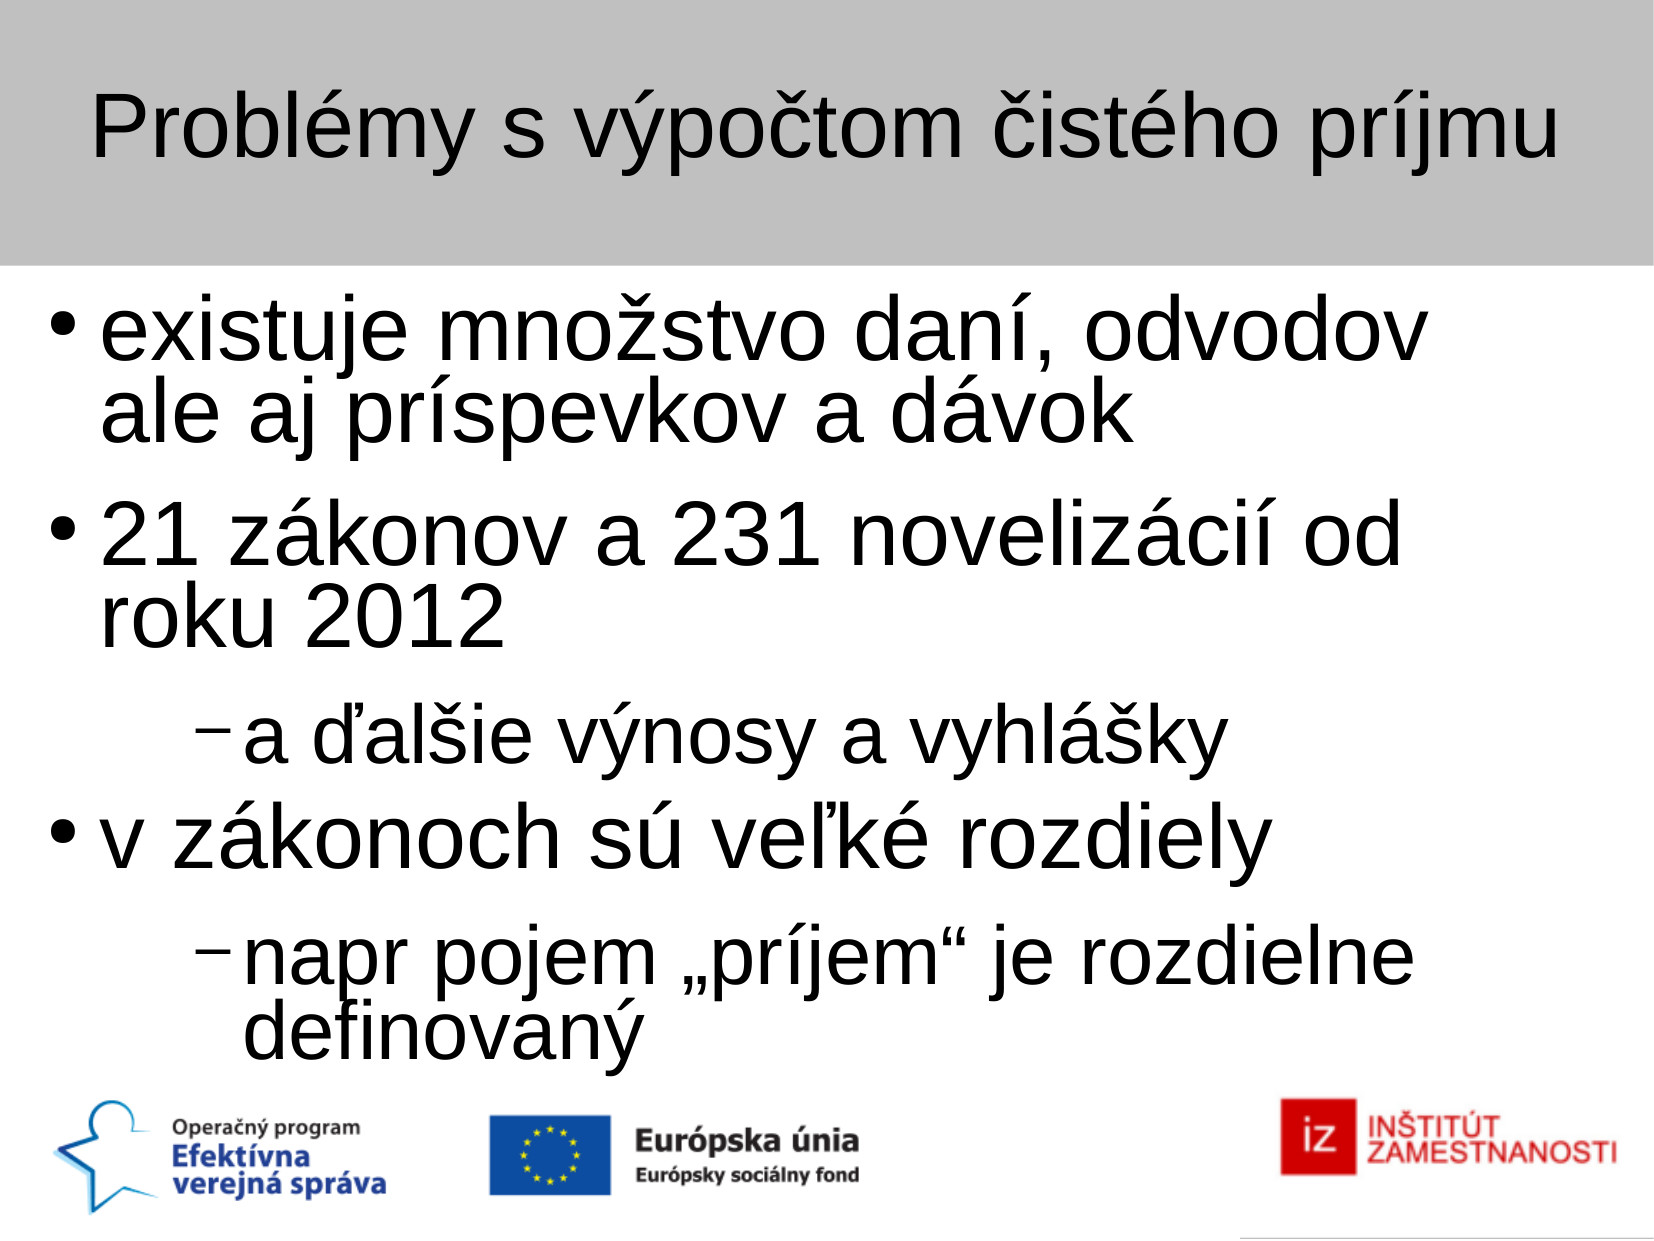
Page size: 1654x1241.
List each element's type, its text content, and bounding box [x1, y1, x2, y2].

list existuje množstvo daní, odvodov ale aj príspevkov a dávok 21 zákonov a 231 novelizácií od roku 2012 a ďalšie výnosy a vyhlášky v zákonoch sú veľké rozdiely napr pojem „príjem“ je rozdielne definovaný [29, 295, 1533, 1077]
picture [29, 1077, 886, 1241]
title Problémy s výpočtom čistého príjmu [88, 29, 1565, 237]
picture [1240, 1033, 1654, 1241]
